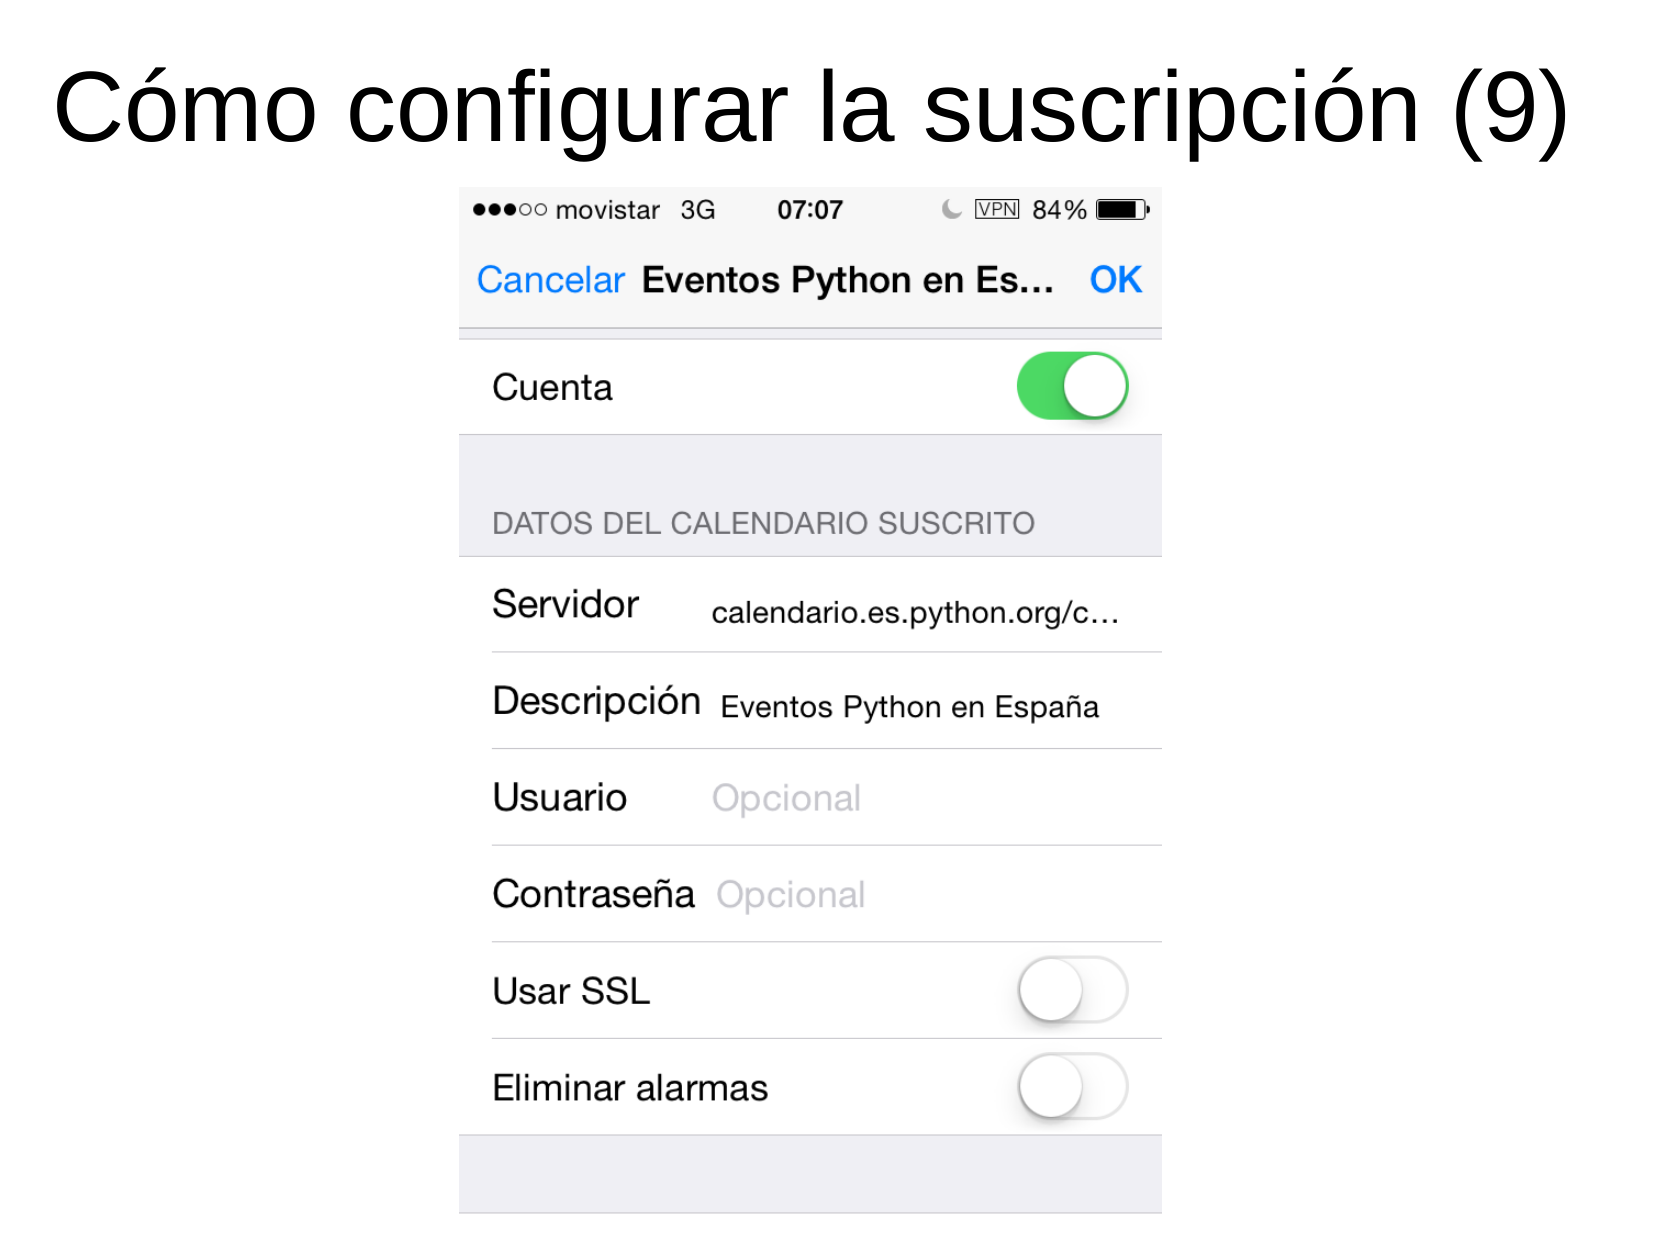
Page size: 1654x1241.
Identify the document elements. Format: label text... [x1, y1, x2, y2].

picture [459, 187, 1162, 1241]
text_box Cómo configurar la suscripción (9) [37, 43, 1613, 171]
